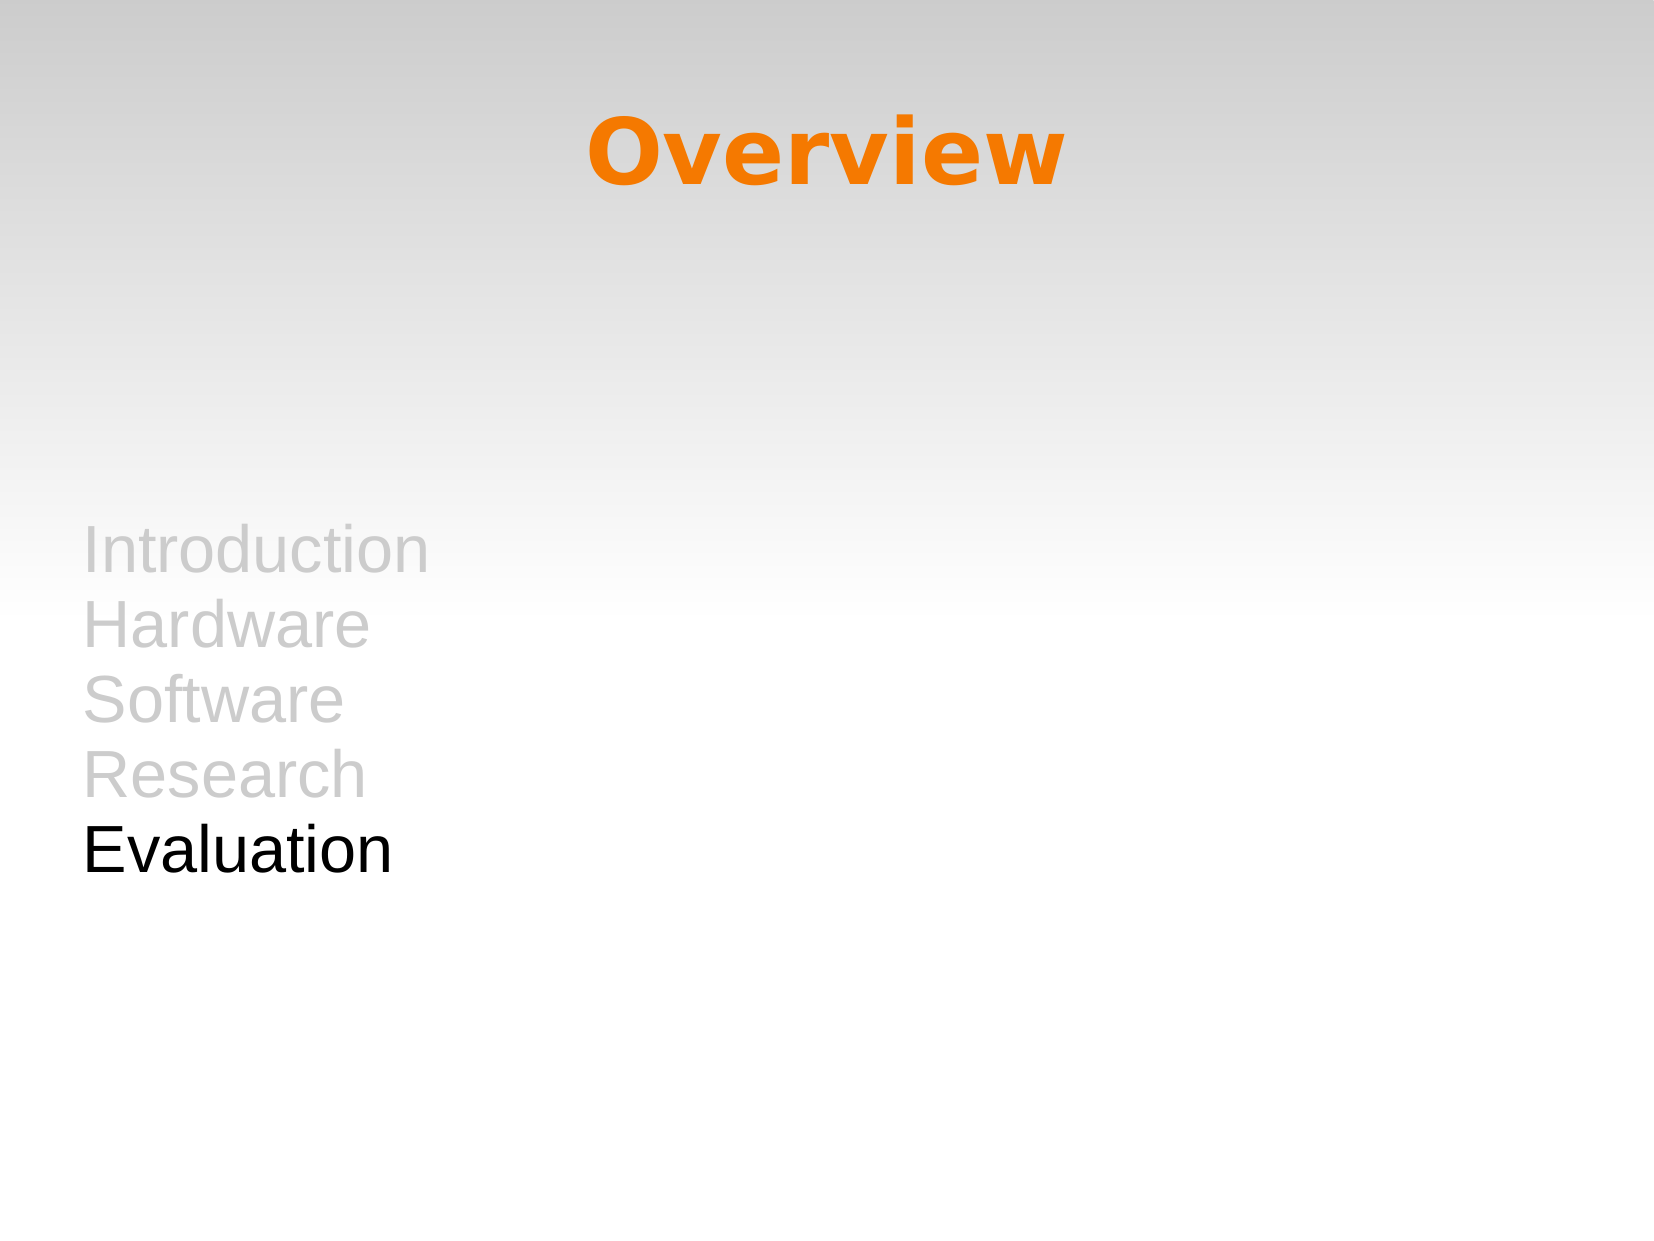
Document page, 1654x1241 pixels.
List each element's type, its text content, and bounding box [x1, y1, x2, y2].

title Overview [82, 56, 1571, 250]
subtitle Introduction Hardware Software Research Evaluation [82, 297, 1571, 1102]
